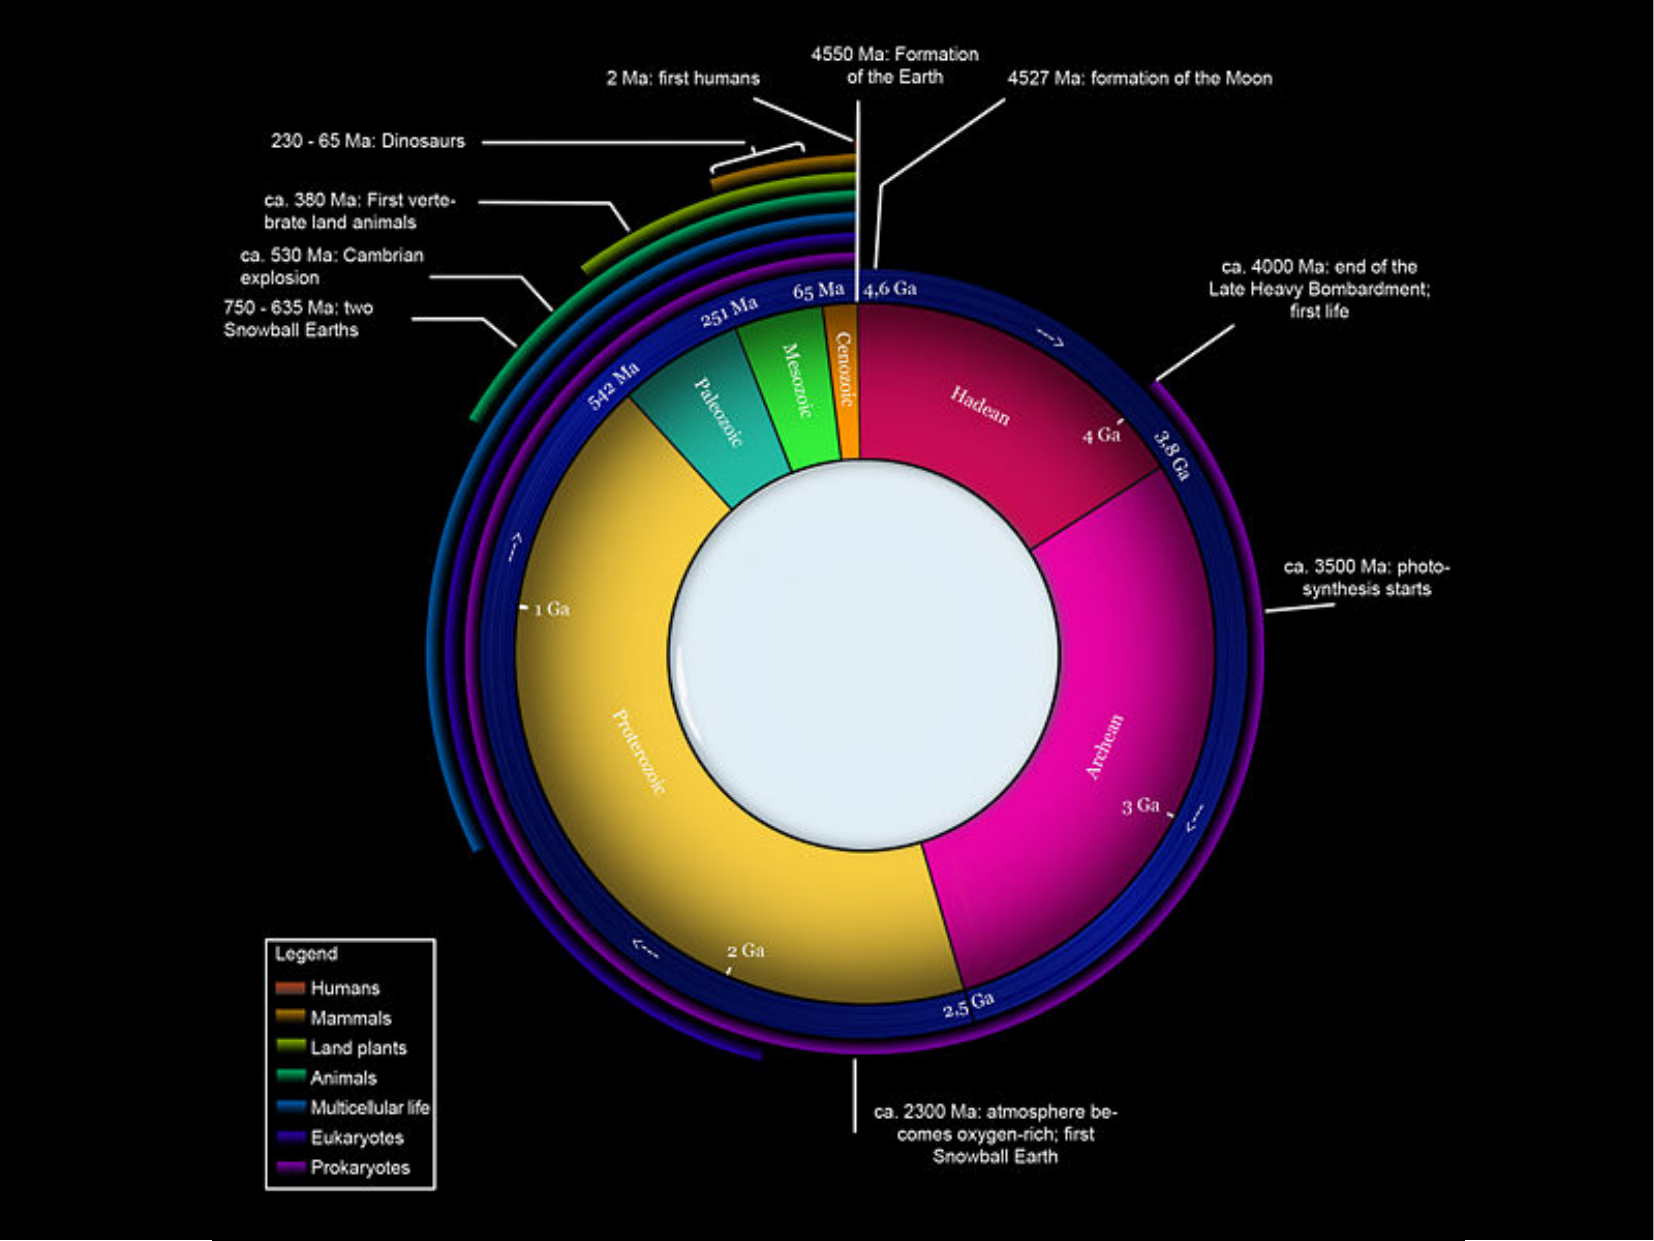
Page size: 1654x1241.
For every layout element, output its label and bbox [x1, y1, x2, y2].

picture [212, 0, 1465, 1241]
